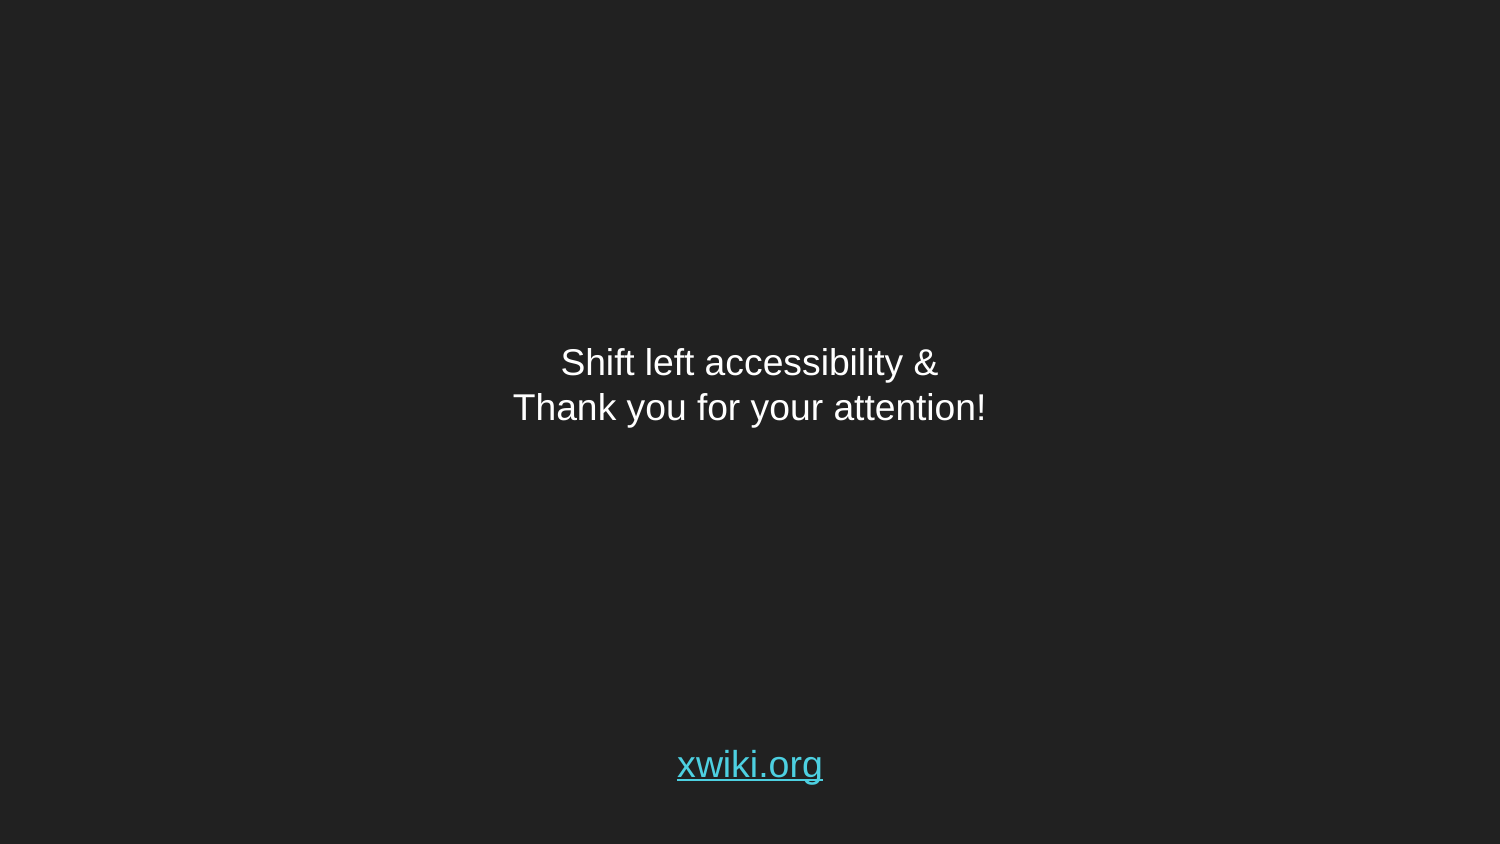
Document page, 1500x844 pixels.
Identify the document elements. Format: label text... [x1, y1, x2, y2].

text_box xwiki.org [468, 724, 1032, 805]
title Shift left accessibility & Thank you for your attention! [51, 323, 1449, 443]
